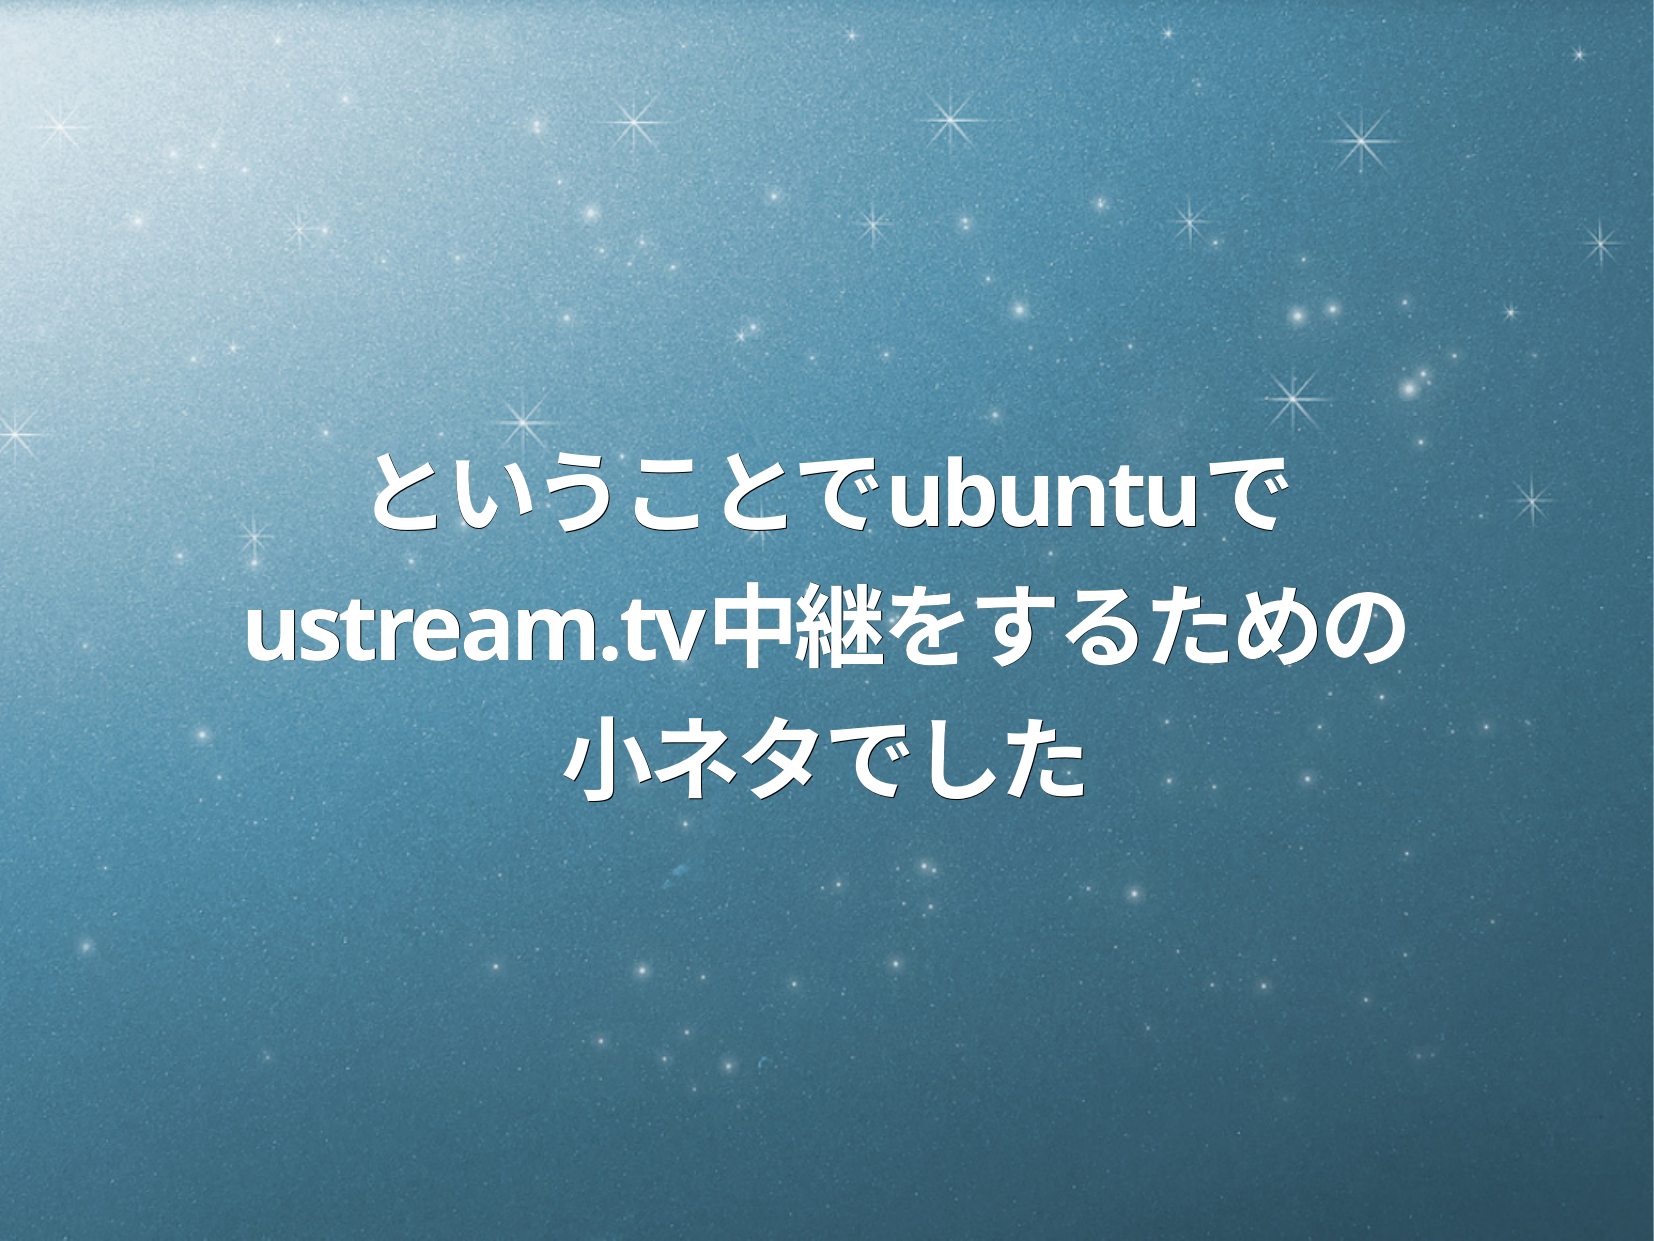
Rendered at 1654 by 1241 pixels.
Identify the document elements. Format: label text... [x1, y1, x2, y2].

title ということでubuntuで ustream.tv中継をするための 小ネタでした [82, 414, 1571, 826]
picture [0, 0, 1654, 1241]
